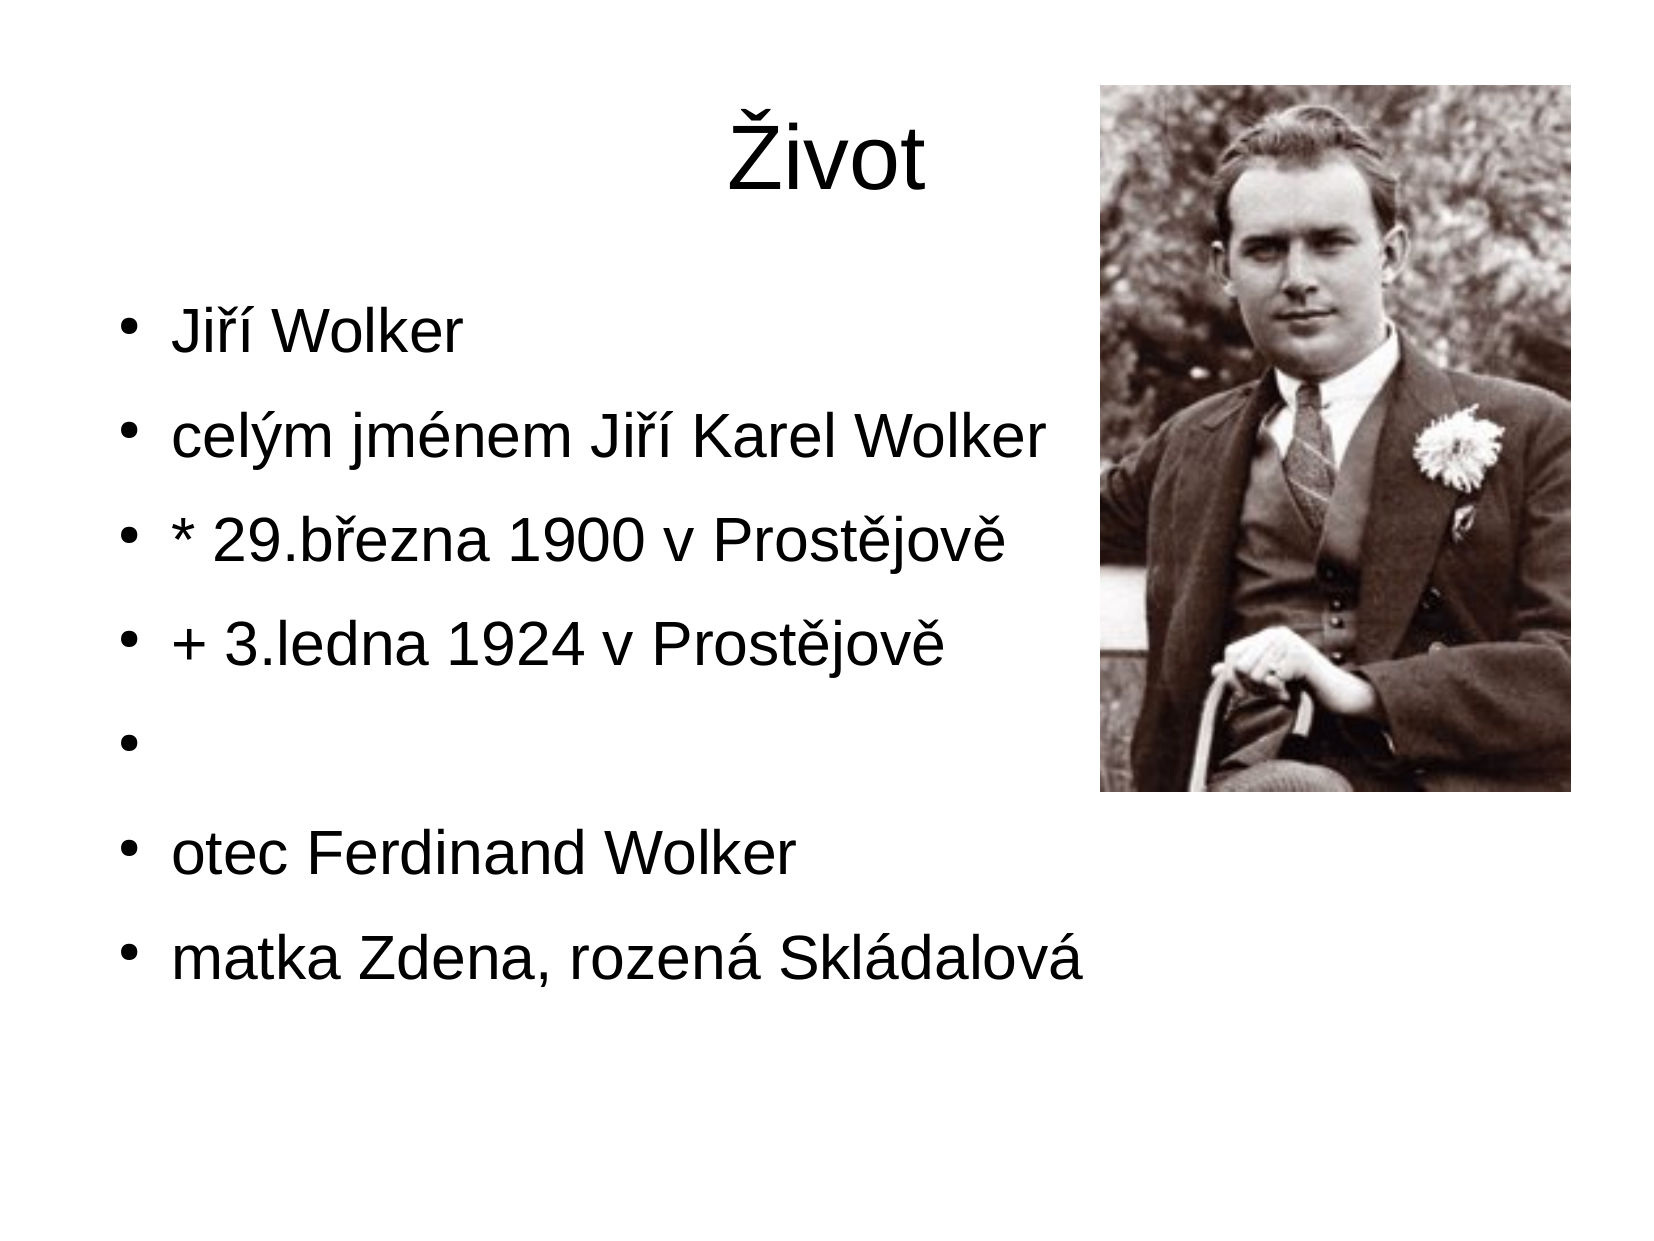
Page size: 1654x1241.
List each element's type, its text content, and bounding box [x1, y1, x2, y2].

list Jiří Wolker celým jménem Jiří Karel Wolker * 29.března 1900 v Prostějově + 3.ledna 1924 v Prostějově otec Ferdinand Wolker matka Zdena, rozená Skládalová [82, 290, 1571, 1109]
picture [1100, 86, 1571, 792]
title Život [82, 49, 1571, 257]
